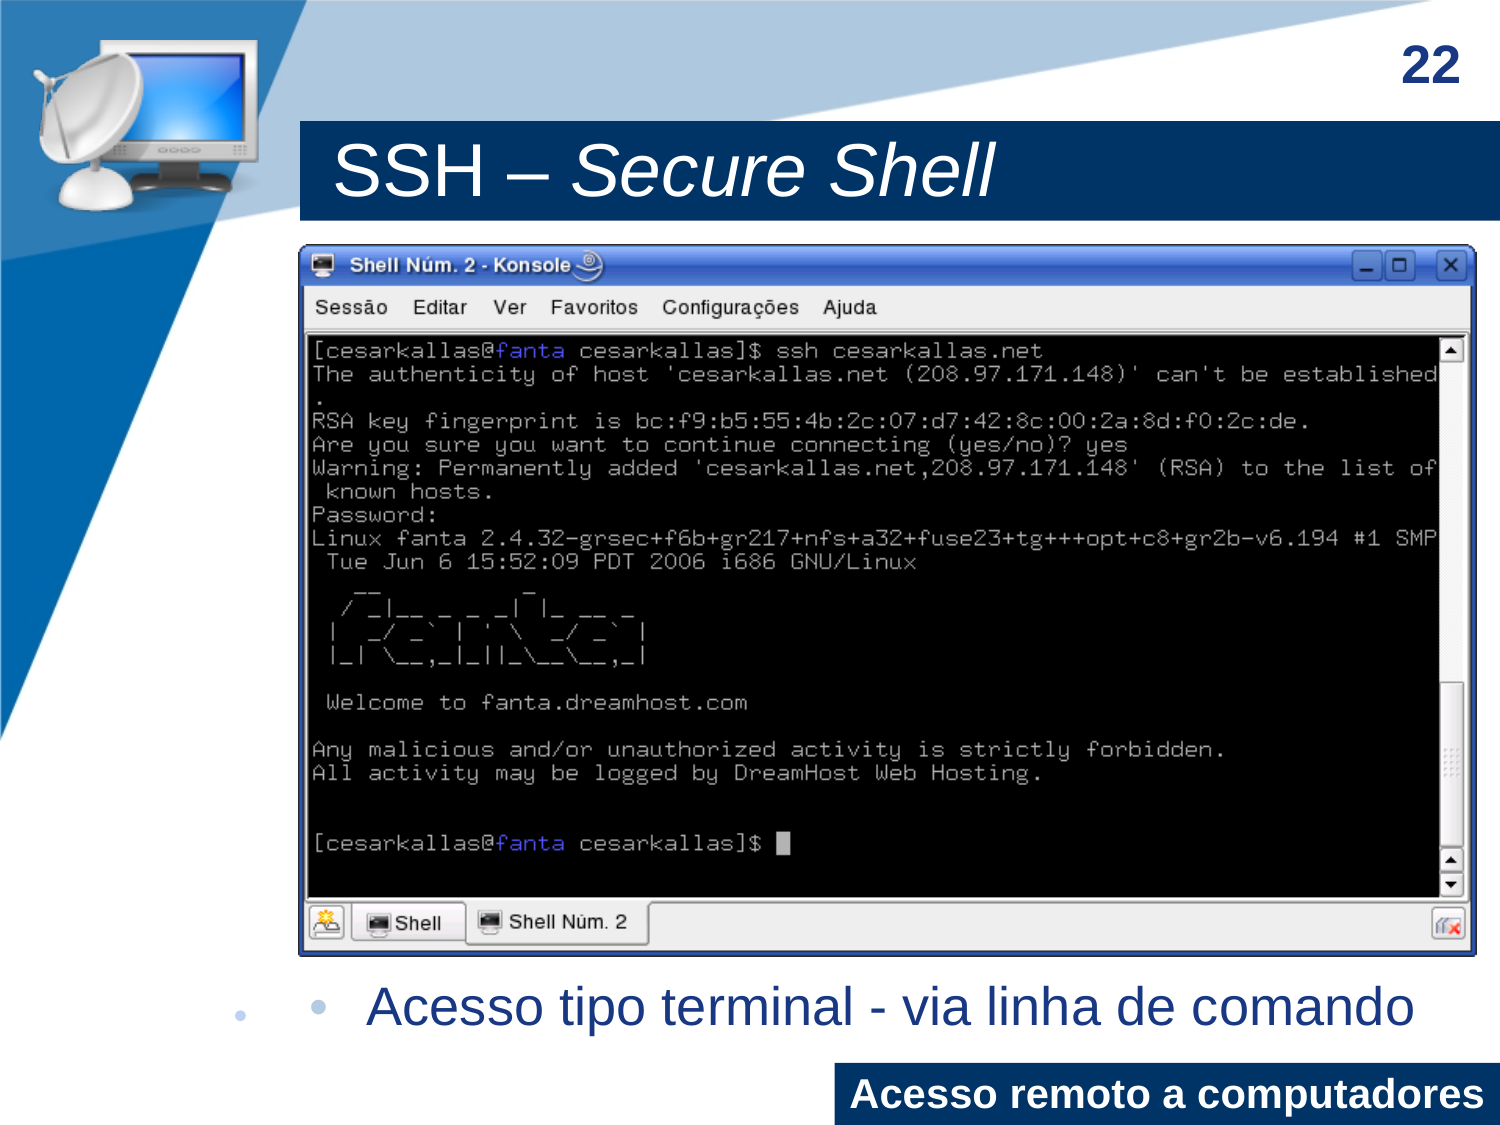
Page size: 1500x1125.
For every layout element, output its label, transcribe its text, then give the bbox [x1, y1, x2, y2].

list Acesso tipo terminal - via linha de comando [295, 968, 1500, 1045]
title SSH – Secure Shell [300, 121, 1500, 221]
picture [0, 0, 1500, 957]
